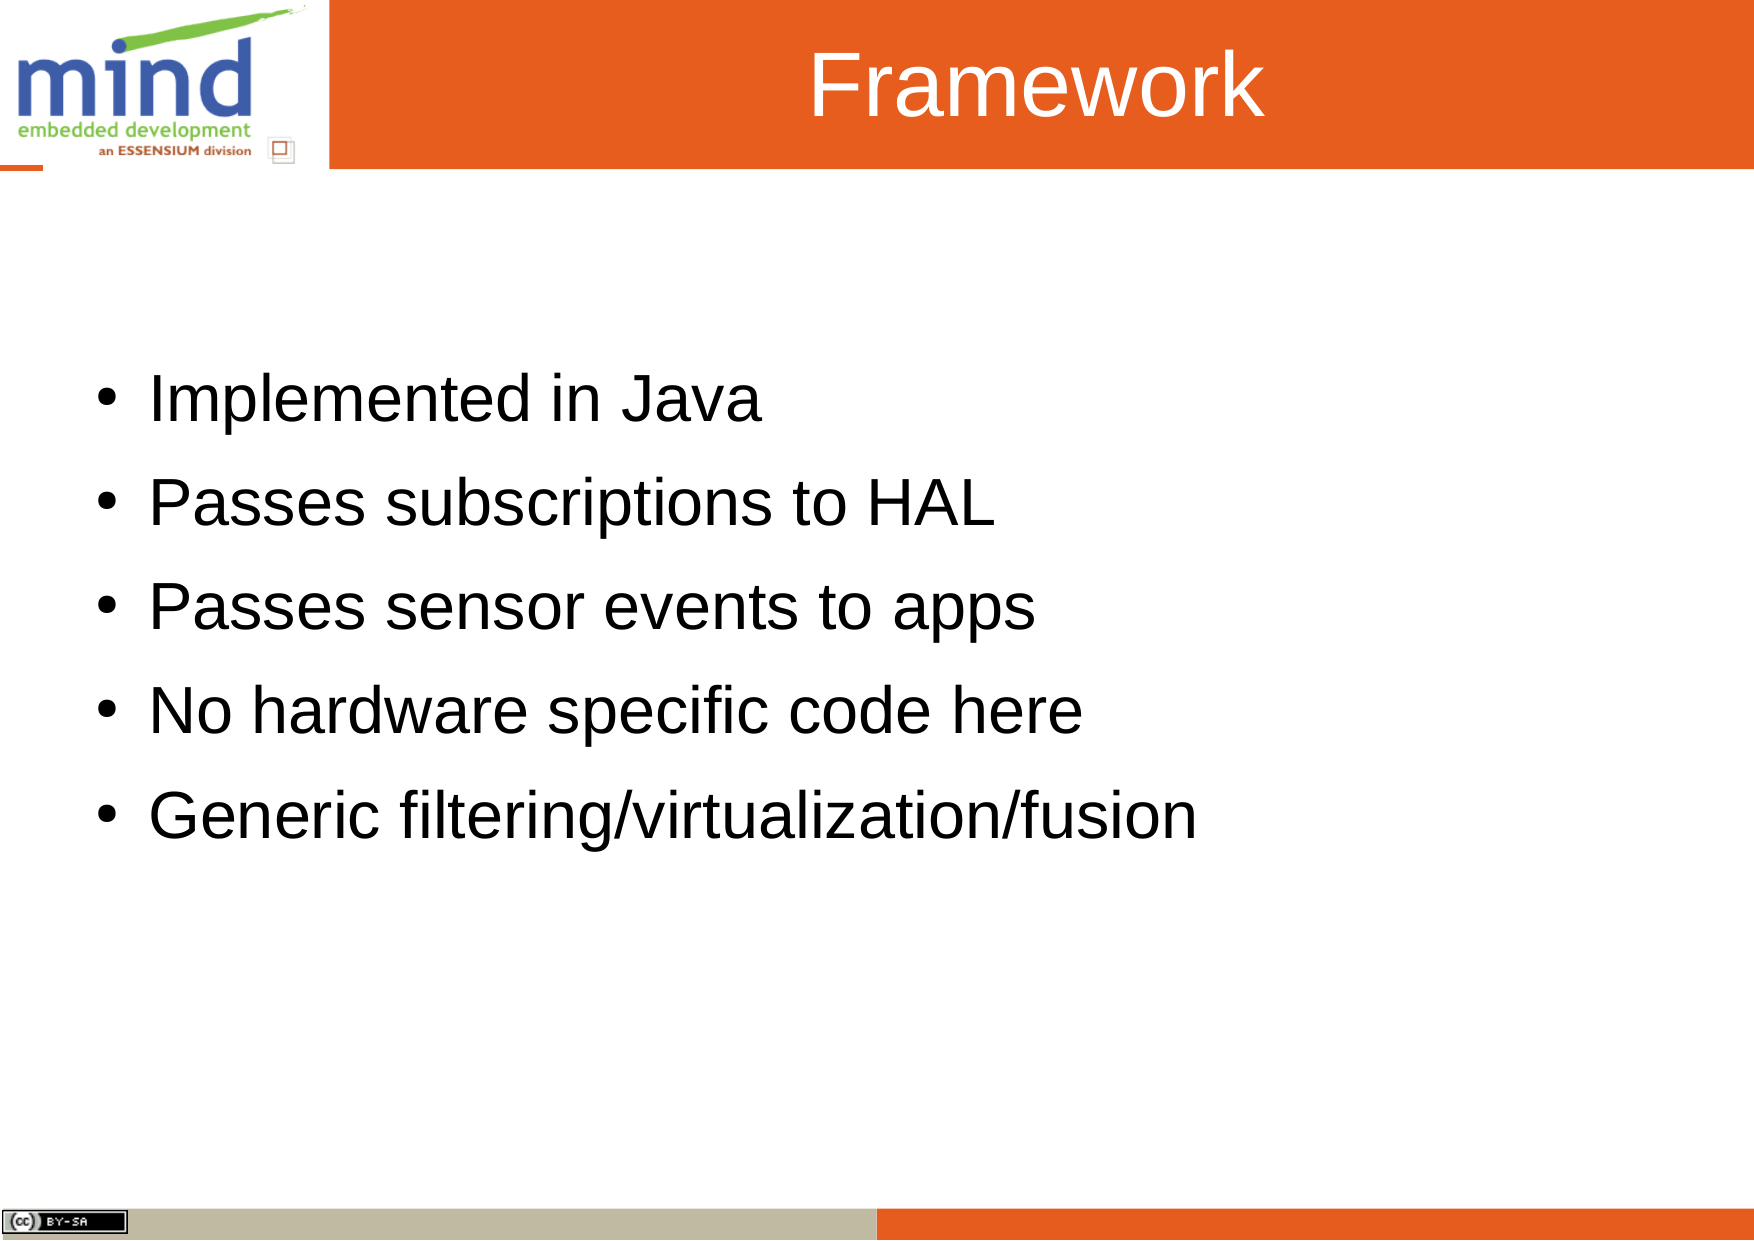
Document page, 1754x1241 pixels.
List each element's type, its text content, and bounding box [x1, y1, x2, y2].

title Framework [329, 0, 1744, 170]
list Implemented in Java Passes subscriptions to HAL Passes sensor events to apps No hardware specific code here Generic filtering/virtualization/fusion [77, 360, 1656, 1080]
picture [5, 5, 322, 164]
picture [2, 1210, 128, 1234]
